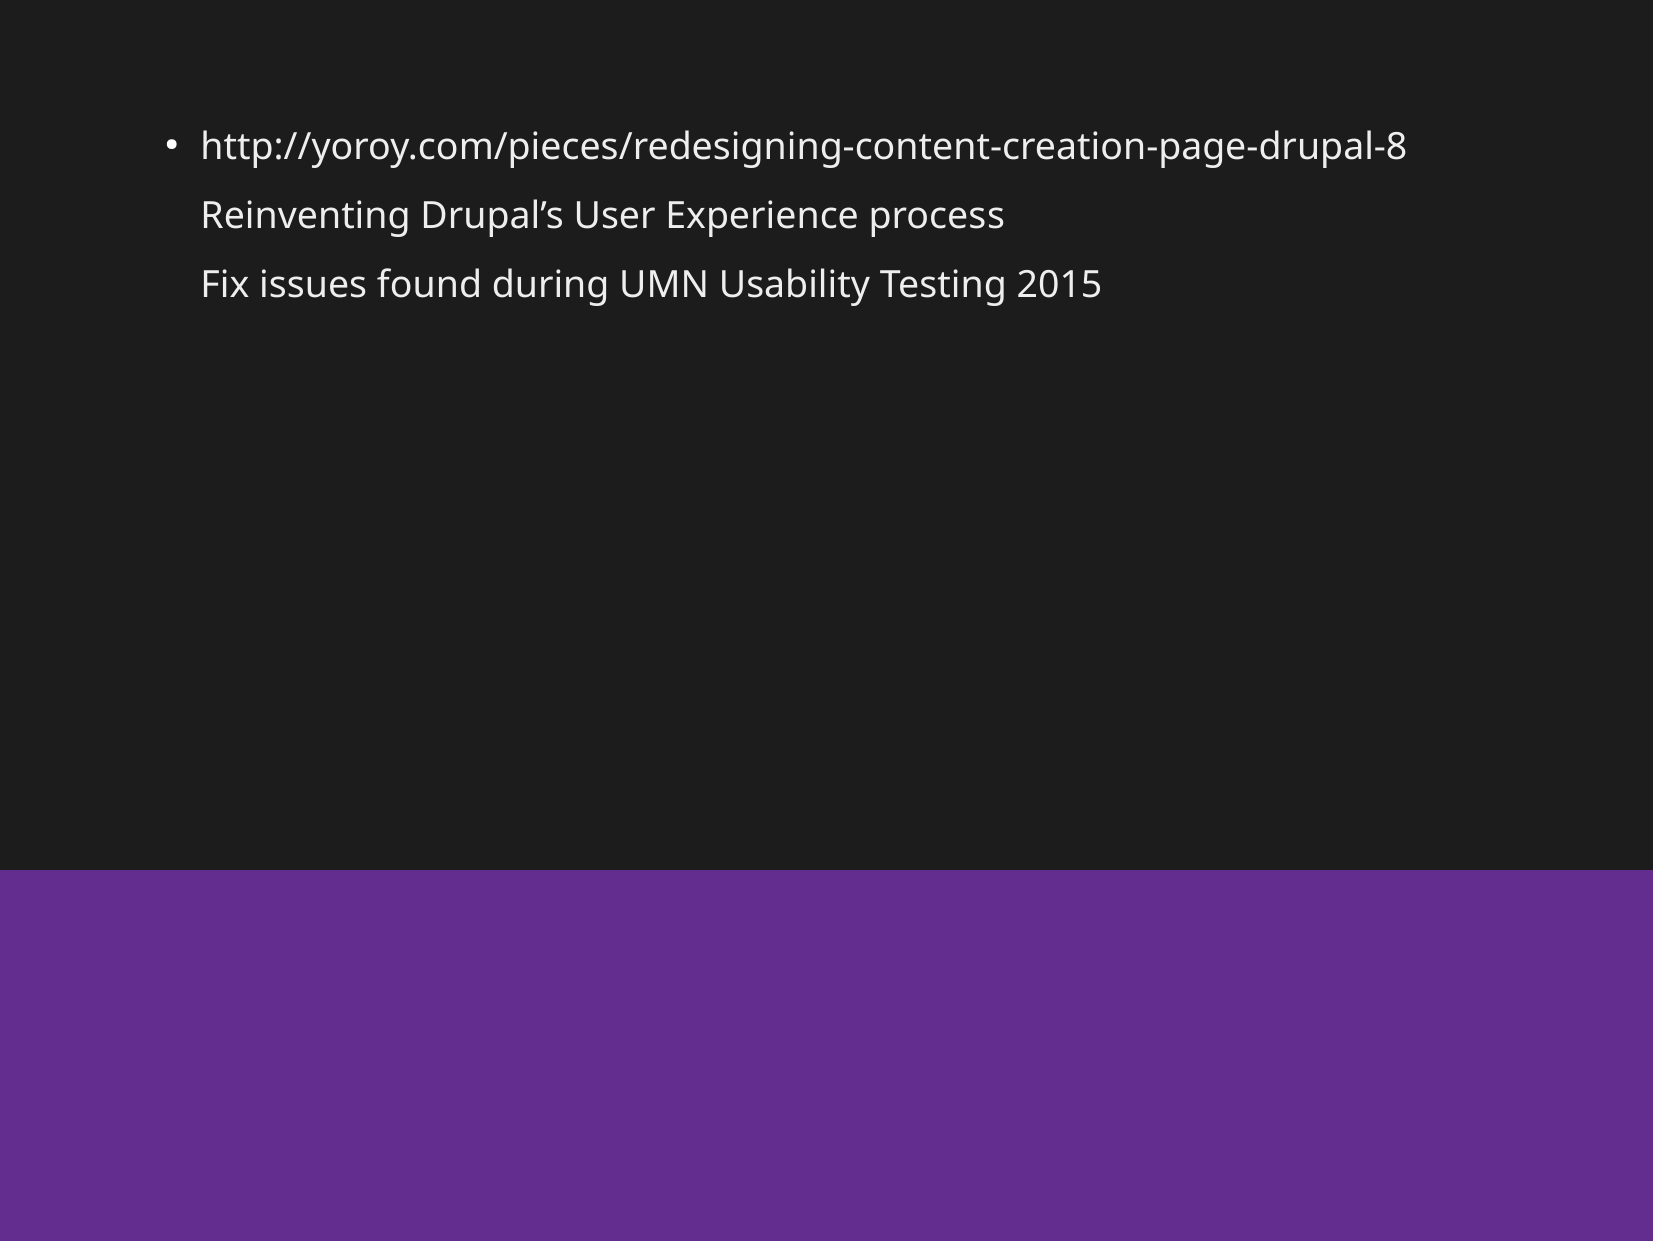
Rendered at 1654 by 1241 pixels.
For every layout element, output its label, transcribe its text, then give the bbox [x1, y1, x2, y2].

title http://yoroy.com/pieces/redesigning-content-creation-page-drupal-8 Reinventing Drupal’s User Experience processFix issues found during UMN Usability Testing 2015 [165, 102, 1571, 808]
